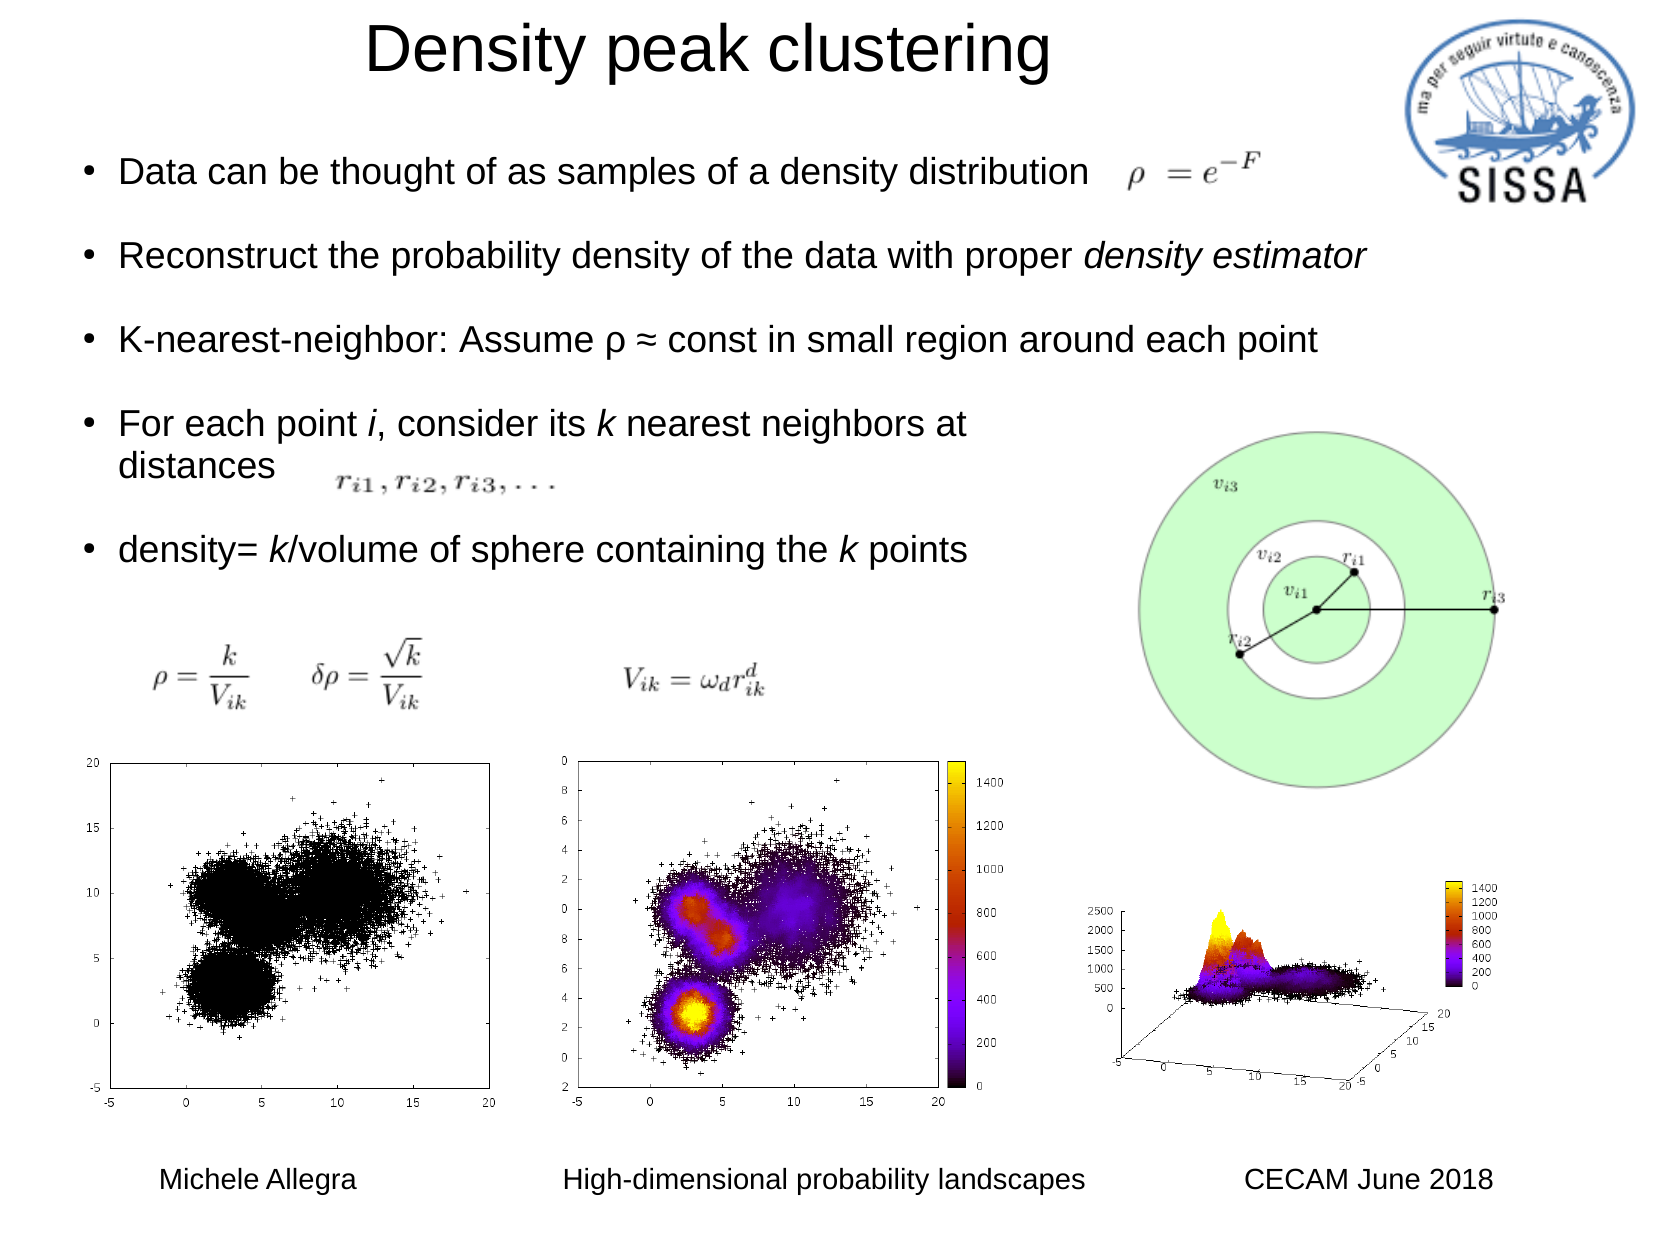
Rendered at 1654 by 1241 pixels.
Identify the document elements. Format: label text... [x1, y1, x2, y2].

subtitle Data can be thought of as samples of a density distribution Reconstruct the probability density of the data with proper density estimator K-nearest-neighbor: Assume ρ ≈ const in small region around each point For each point i, consider its k nearest neighbors at distances density= k/volume of sphere containing the k points [82, 150, 1571, 1141]
picture [312, 455, 573, 515]
picture [112, 632, 451, 722]
title Density peak clustering [82, 0, 1335, 100]
picture [67, 745, 1029, 1118]
picture [610, 639, 789, 723]
picture [1113, 131, 1281, 213]
picture [1391, 16, 1652, 207]
title Michele Allegra High-dimensional probability landscapes CECAM June 2018 [82, 1141, 1571, 1217]
picture [1045, 388, 1562, 1140]
